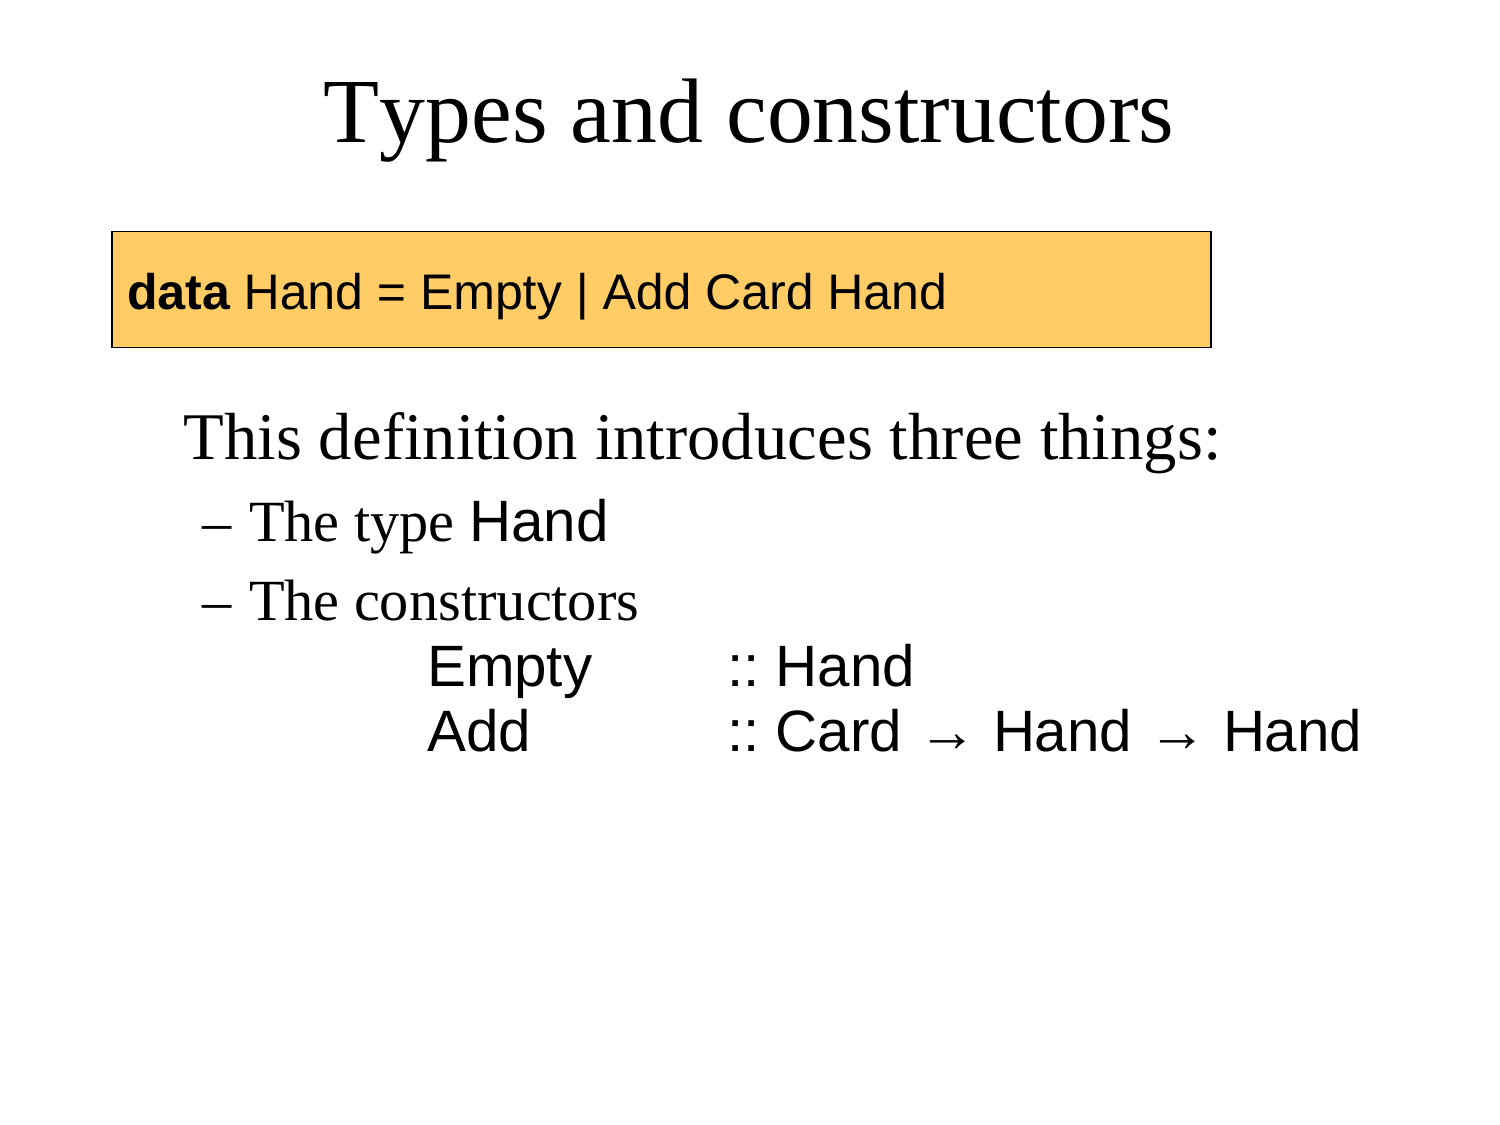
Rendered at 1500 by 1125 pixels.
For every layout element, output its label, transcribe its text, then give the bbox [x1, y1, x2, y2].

text_box data Hand = Empty | Add Card Hand [112, 231, 1211, 348]
list This definition introduces three things: The type Hand The constructors Empty :: Hand Add :: Card → Hand → Hand [112, 392, 1388, 996]
title Types and constructors [112, 17, 1388, 205]
